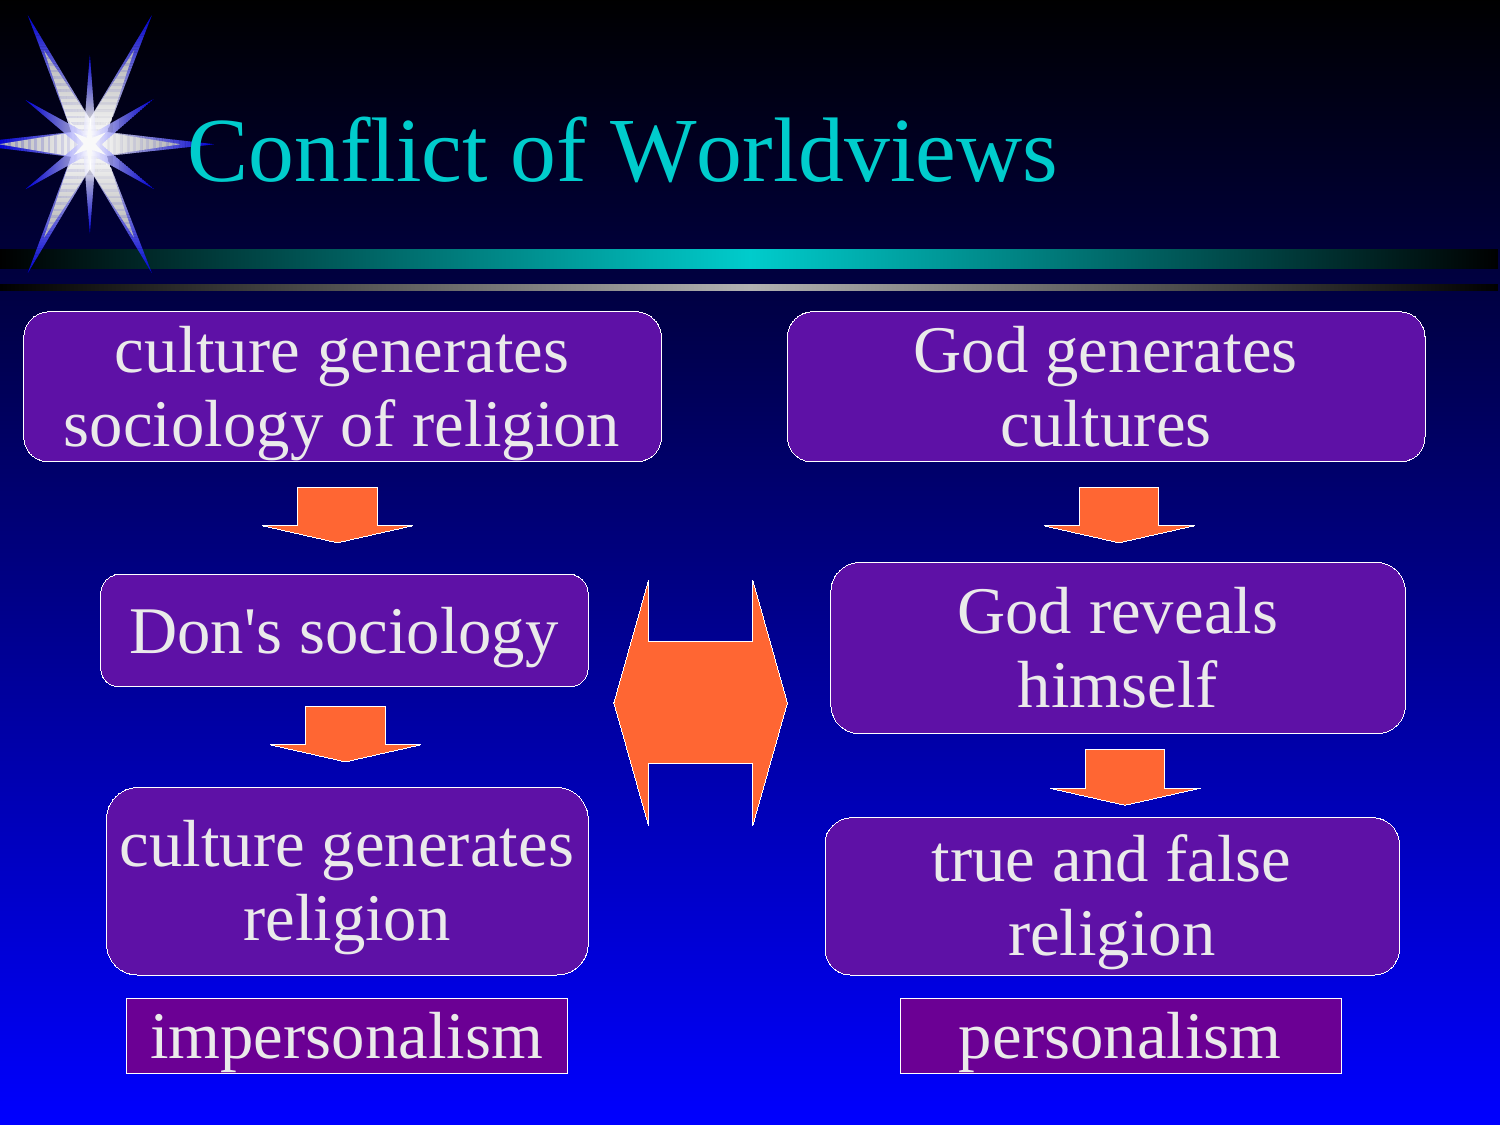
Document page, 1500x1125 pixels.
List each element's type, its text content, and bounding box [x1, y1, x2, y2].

text_box impersonalism [126, 998, 568, 1074]
text_box [613, 580, 788, 826]
text_box [270, 706, 421, 762]
text_box [262, 487, 413, 543]
text_box personalism [900, 998, 1342, 1074]
text_box God reveals himself [830, 562, 1406, 734]
title Conflict of Worldviews [187, 63, 1463, 237]
text_box true and false religion [825, 817, 1400, 976]
text_box [1050, 749, 1201, 806]
text_box culture generates sociology of religion [23, 311, 662, 462]
text_box [1044, 487, 1195, 543]
text_box culture generates religion [106, 787, 589, 976]
text_box God generates cultures [787, 311, 1426, 462]
text_box Don's sociology [100, 574, 589, 687]
